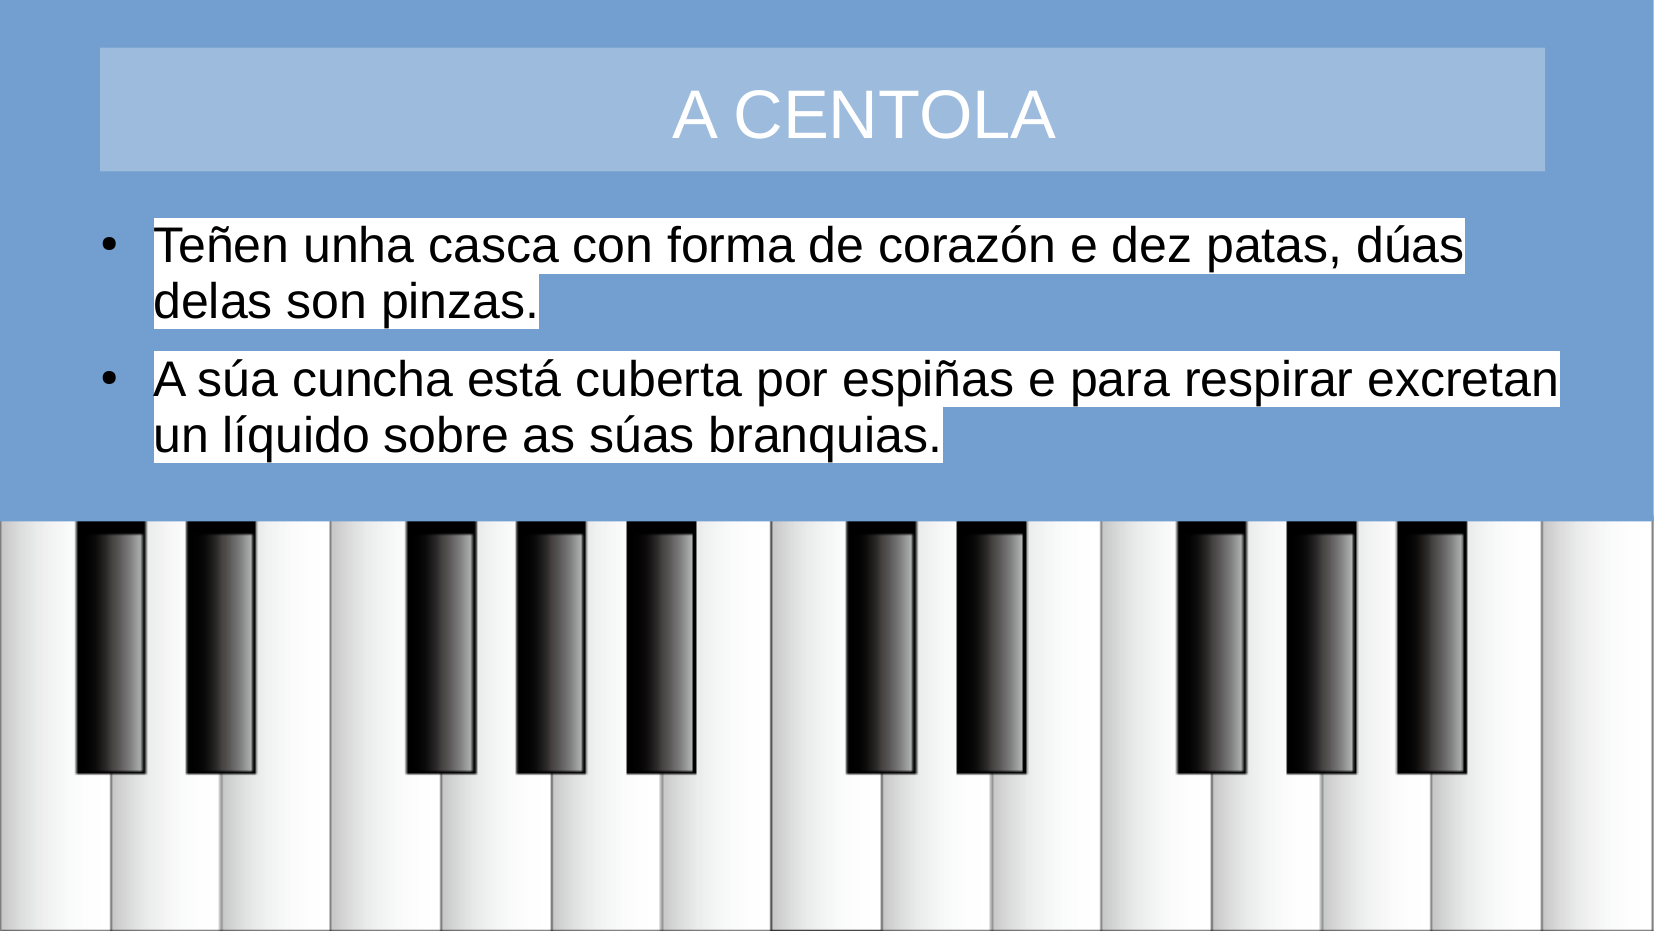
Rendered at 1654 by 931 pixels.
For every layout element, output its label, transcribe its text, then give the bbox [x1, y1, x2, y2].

title A CENTOLA [82, 37, 1571, 193]
picture [0, 522, 1654, 931]
list Teñen unha casca con forma de corazón e dez patas, dúas delas son pinzas. A súa cuncha está cuberta por espiñas e para respirar excretan un líquido sobre as súas branquias. [82, 217, 1571, 745]
